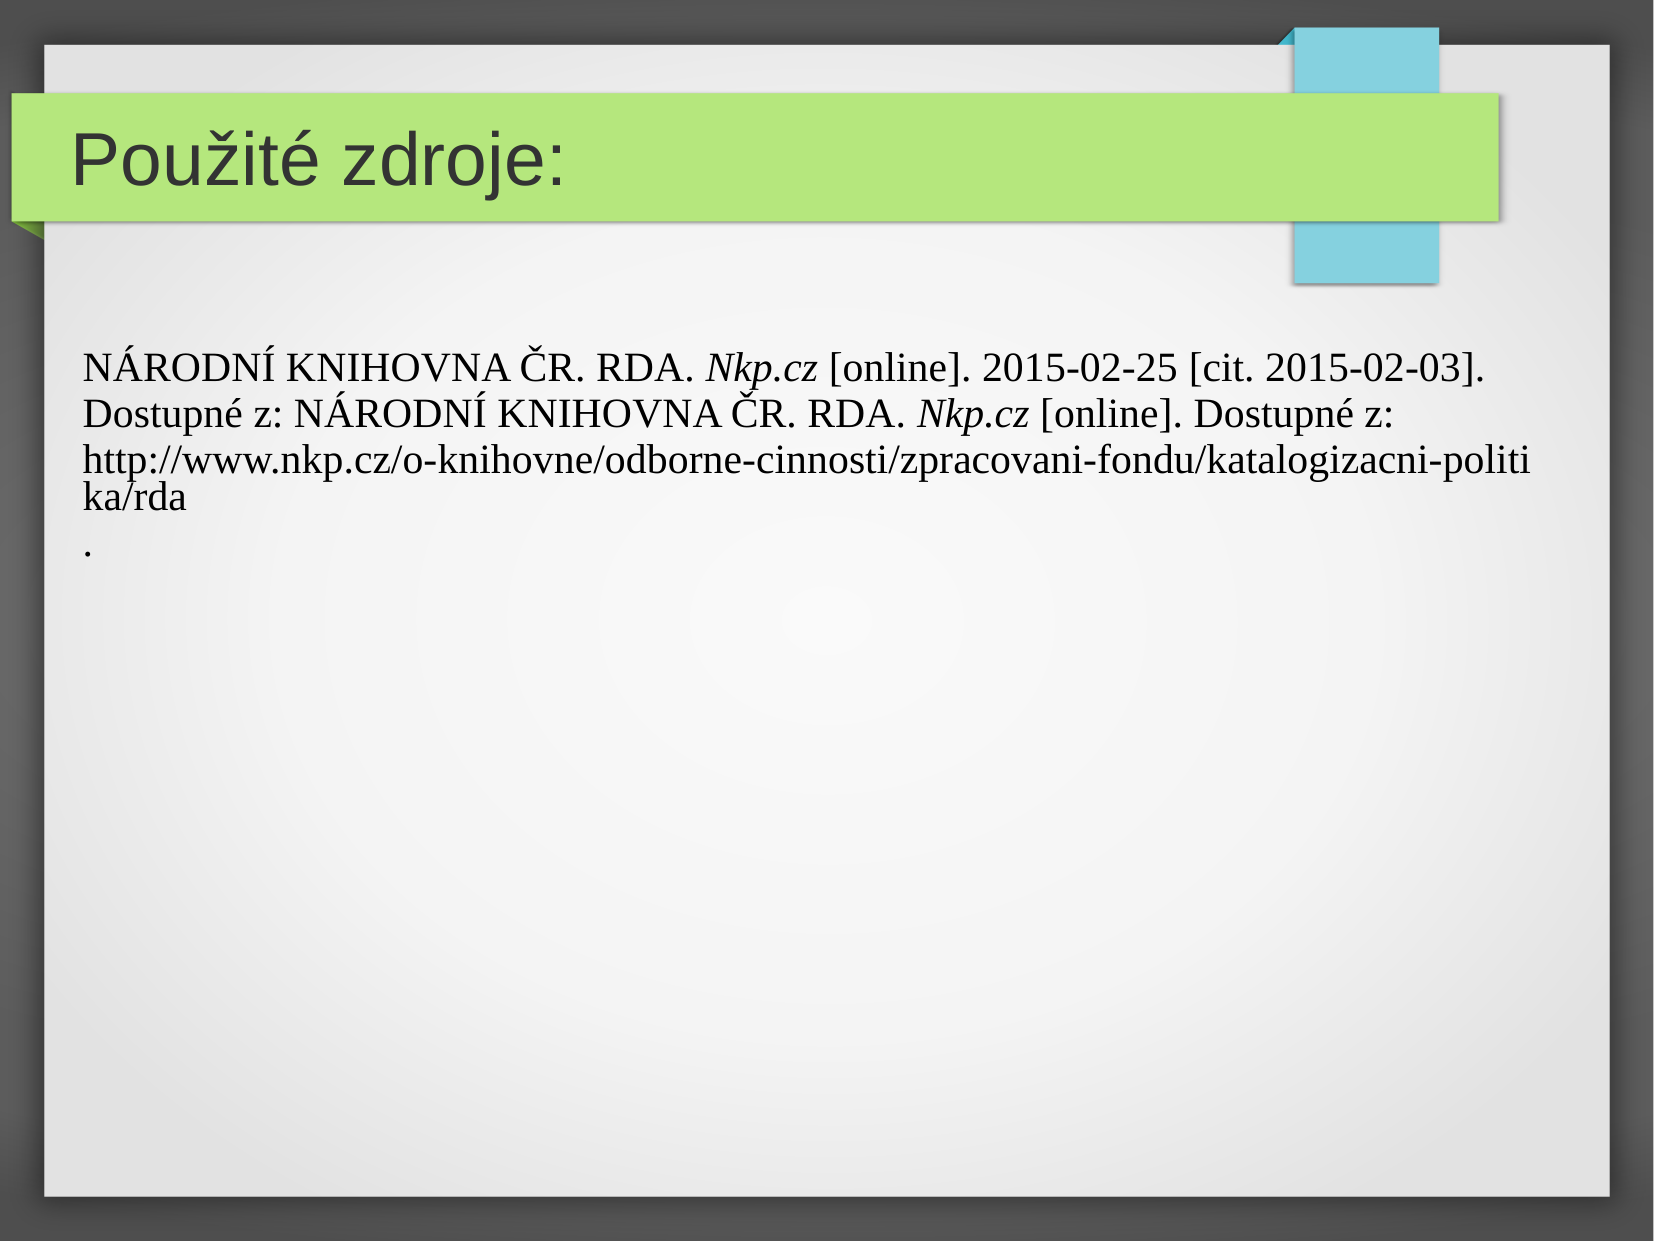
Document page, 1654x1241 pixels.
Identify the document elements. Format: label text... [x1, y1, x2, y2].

list NÁRODNÍ KNIHOVNA ČR. RDA. Nkp.cz [online]. 2015-02-25 [cit. 2015-02-03]. Dostupné z: NÁRODNÍ KNIHOVNA ČR. RDA. Nkp.cz [online]. Dostupné z: http://www.nkp.cz/o-knihovne/odborne-cinnosti/zpracovani-fondu/katalogizacni-politika/rda. [82, 343, 1538, 1063]
picture [0, 0, 1654, 1241]
title Použité zdroje: [70, 106, 1229, 213]
